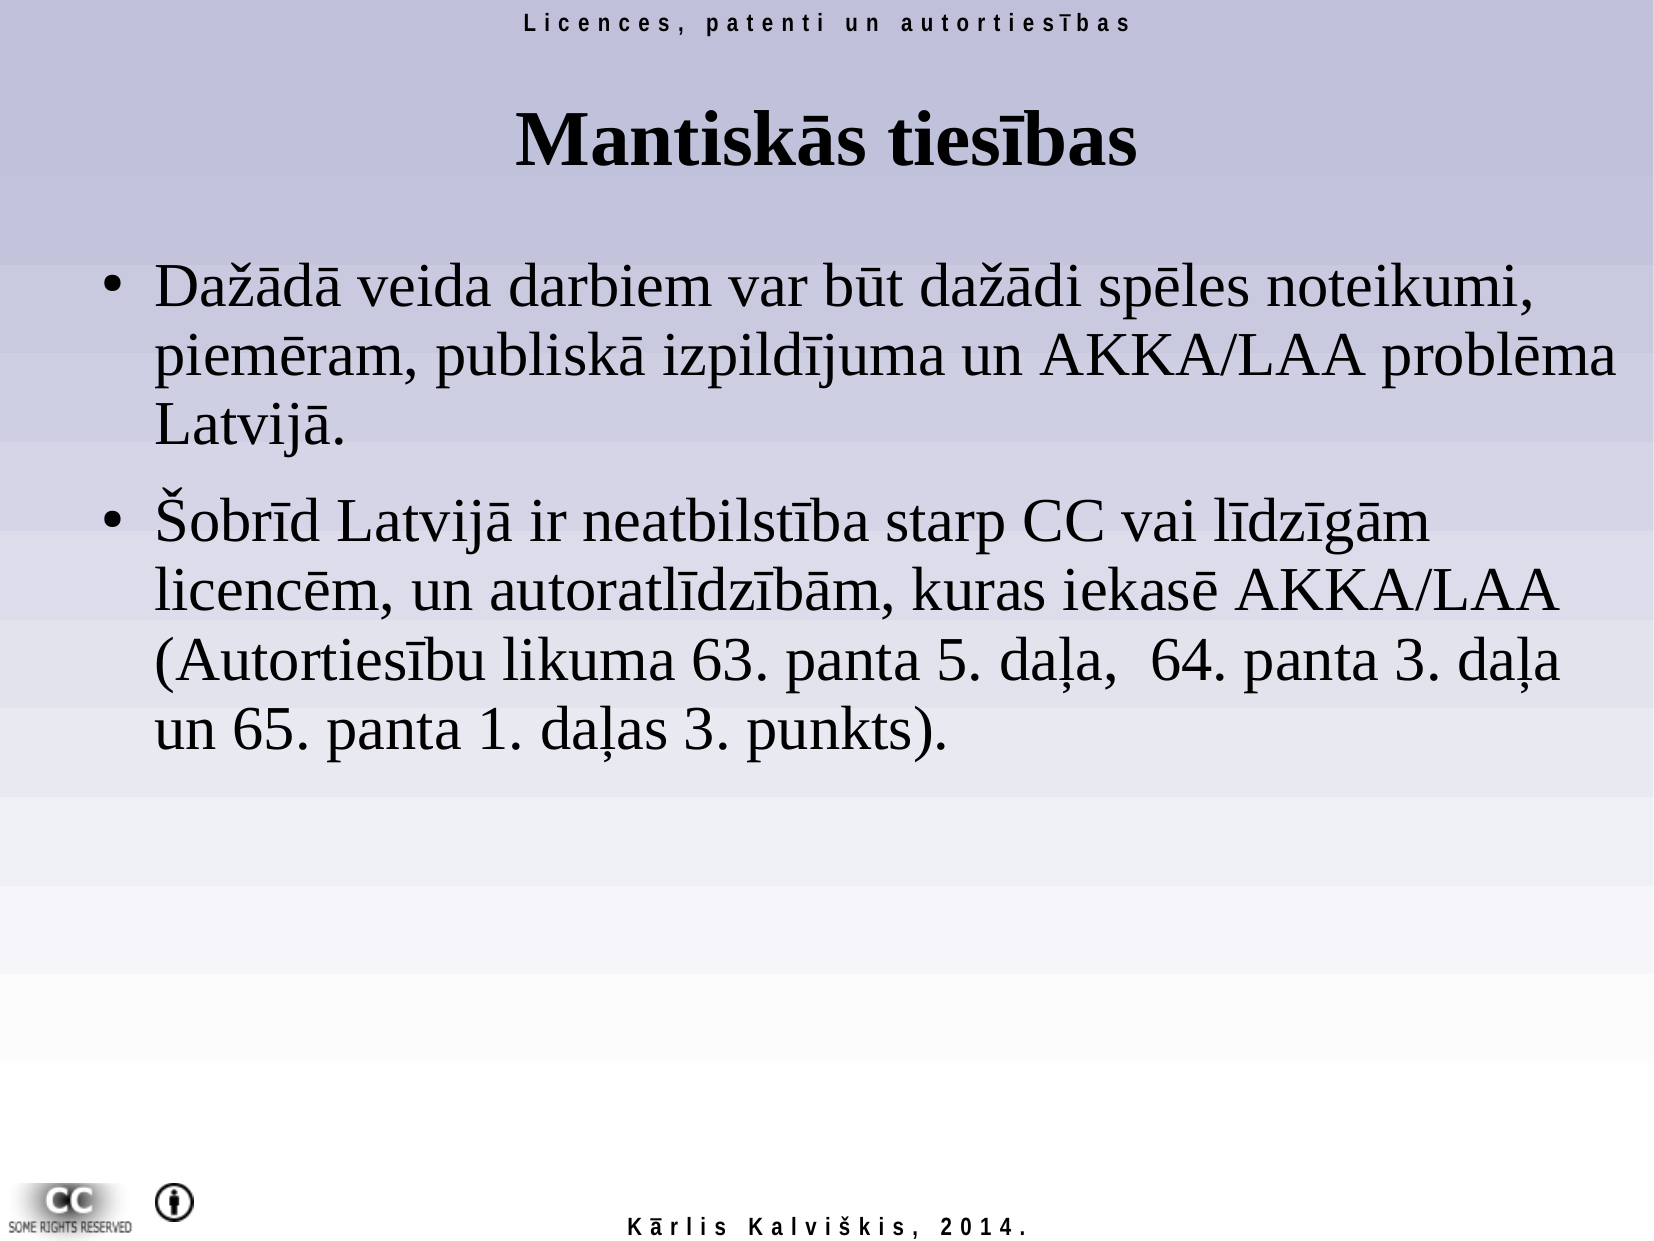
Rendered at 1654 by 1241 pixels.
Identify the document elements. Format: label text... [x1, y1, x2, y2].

picture [0, 241, 1654, 1241]
picture [0, 0, 1654, 36]
list Dažādā veida darbiem var būt dažādi spēles noteikumi, piemēram, publiskā izpildījuma un AKKA/LAA problēma Latvijā. Šobrīd Latvijā ir neatbilstība starp CC vai līdzīgām licencēm, un autoratlīdzībām, kuras iekasē AKKA/LAA (Autortiesību likuma 63. panta 5. daļa, 64. panta 3. daļa un 65. panta 1. daļas 3. punkts). [17, 250, 1632, 1206]
title Mantiskās tiesības [0, 36, 1654, 241]
